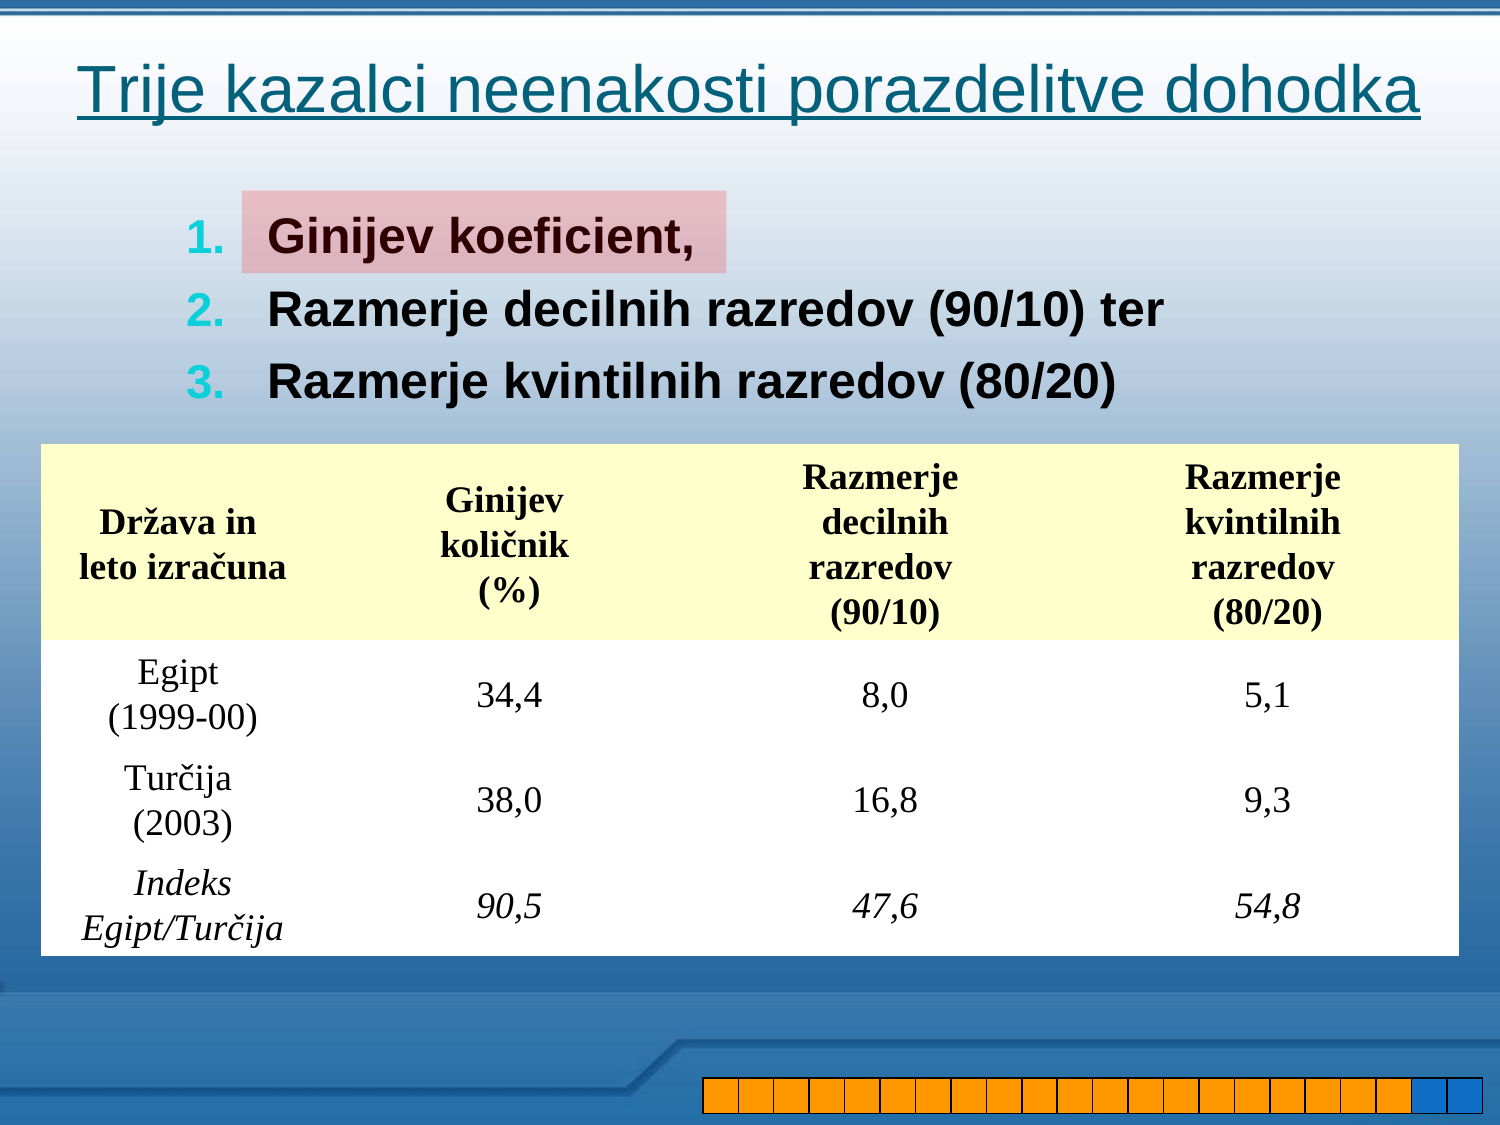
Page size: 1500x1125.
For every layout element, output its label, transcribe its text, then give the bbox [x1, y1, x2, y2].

table_cell 54,8 [1077, 851, 1459, 956]
table_cell 5,1 [1077, 640, 1459, 745]
table_cell 38,0 [325, 745, 694, 851]
text_box [241, 190, 727, 274]
table_cell 16,8 [694, 745, 1077, 851]
title Trije kazalci neenakosti porazdelitve dohodka [76, 38, 1427, 126]
table_cell 8,0 [694, 640, 1077, 745]
table_header Ginijev količnik (%) [325, 444, 694, 640]
table_cell 90,5 [325, 851, 694, 956]
table_cell 47,6 [694, 851, 1077, 956]
table_cell Indeks Egipt/Turčija [41, 851, 325, 956]
table_header Razmerje decilnih razredov (90/10) [694, 444, 1077, 640]
table_header Razmerje kvintilnih razredov (80/20) [1077, 444, 1459, 640]
table_cell 34,4 [325, 640, 694, 745]
table_cell 9,3 [1077, 745, 1459, 851]
picture [0, 0, 1500, 1125]
list Ginijev koeficient, Razmerje decilnih razredov (90/10) ter Razmerje kvintilnih razredov (80/20) [171, 196, 1500, 489]
table_cell Egipt (1999-00) [41, 640, 325, 745]
table_cell Turčija (2003) [41, 745, 325, 851]
table_header Država in leto izračuna [41, 444, 325, 640]
text_box [702, 1077, 1483, 1114]
